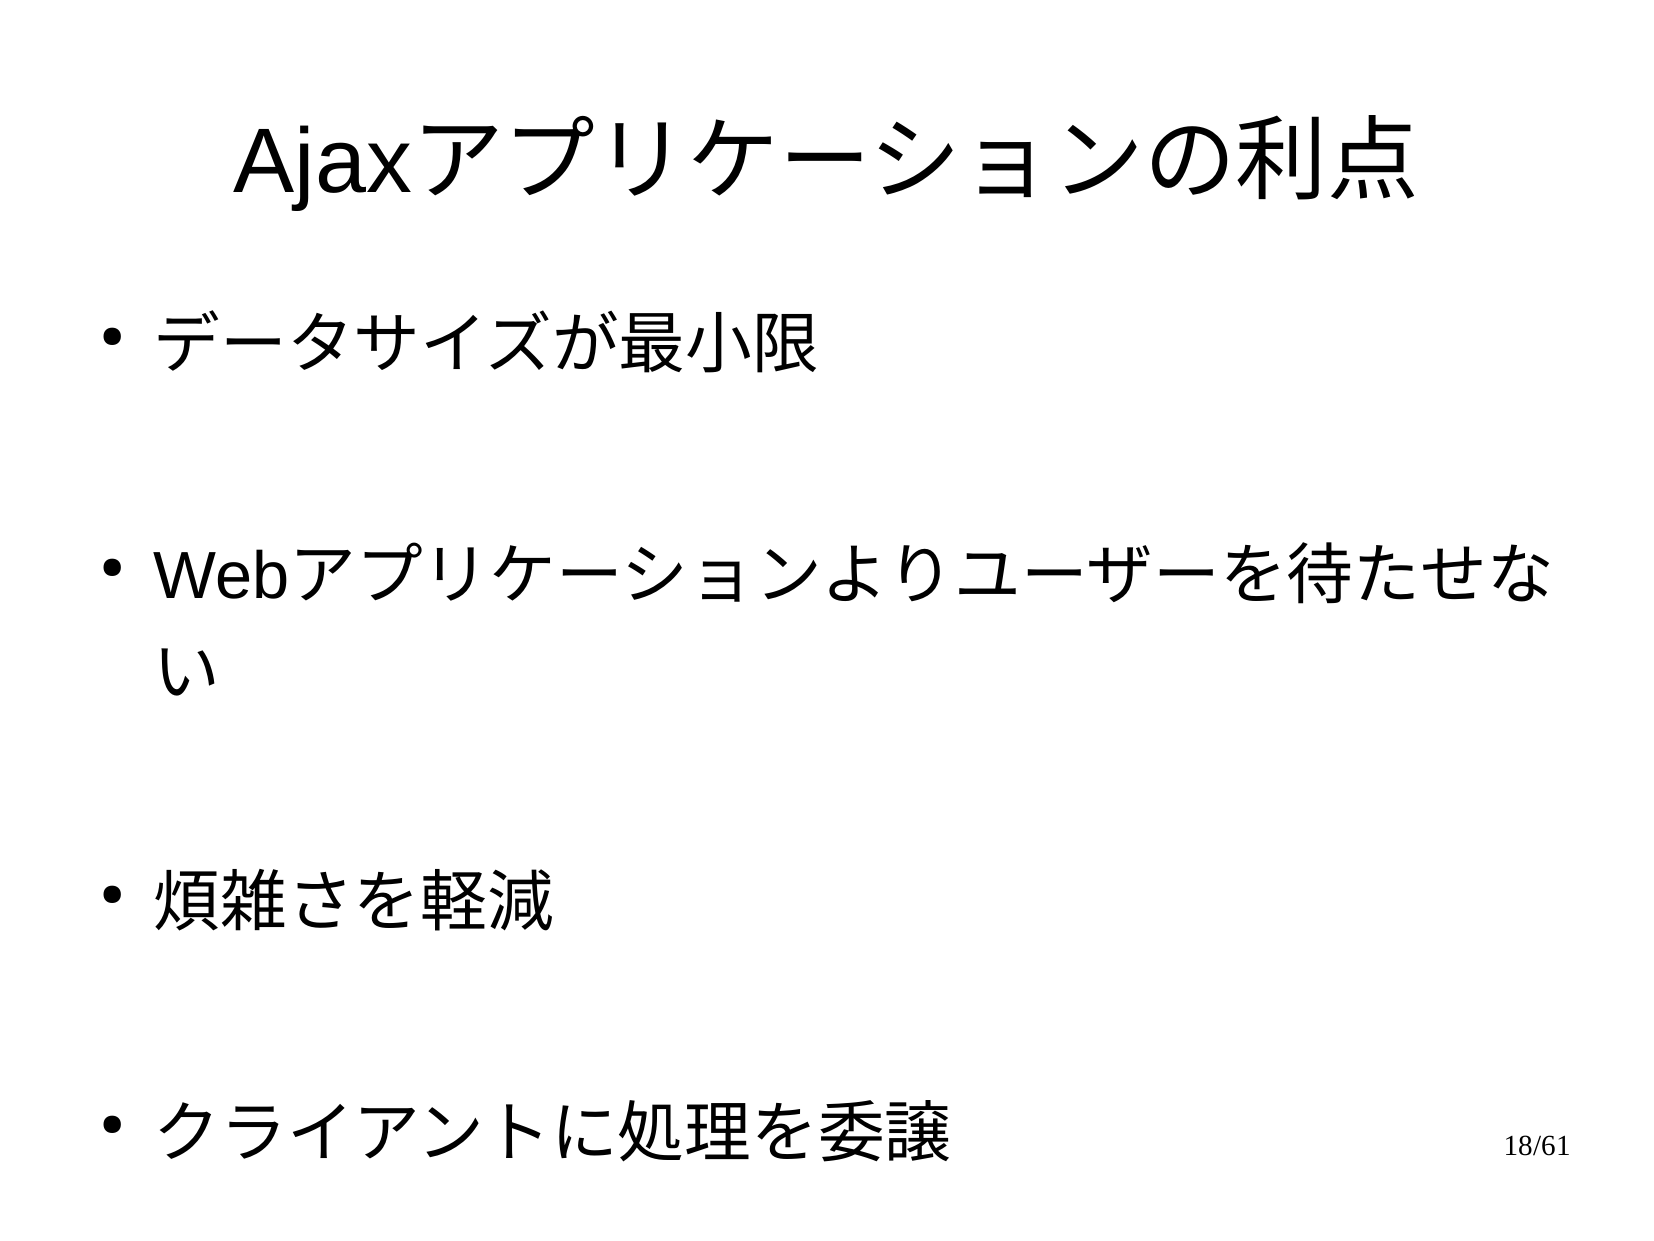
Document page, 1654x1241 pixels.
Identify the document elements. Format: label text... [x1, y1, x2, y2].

list データサイズが最小限 Webアプリケーションよりユーザーを待たせない 煩雑さを軽減 クライアントに処理を委譲 [82, 290, 1571, 1094]
title Ajaxアプリケーションの利点 [82, 49, 1571, 257]
